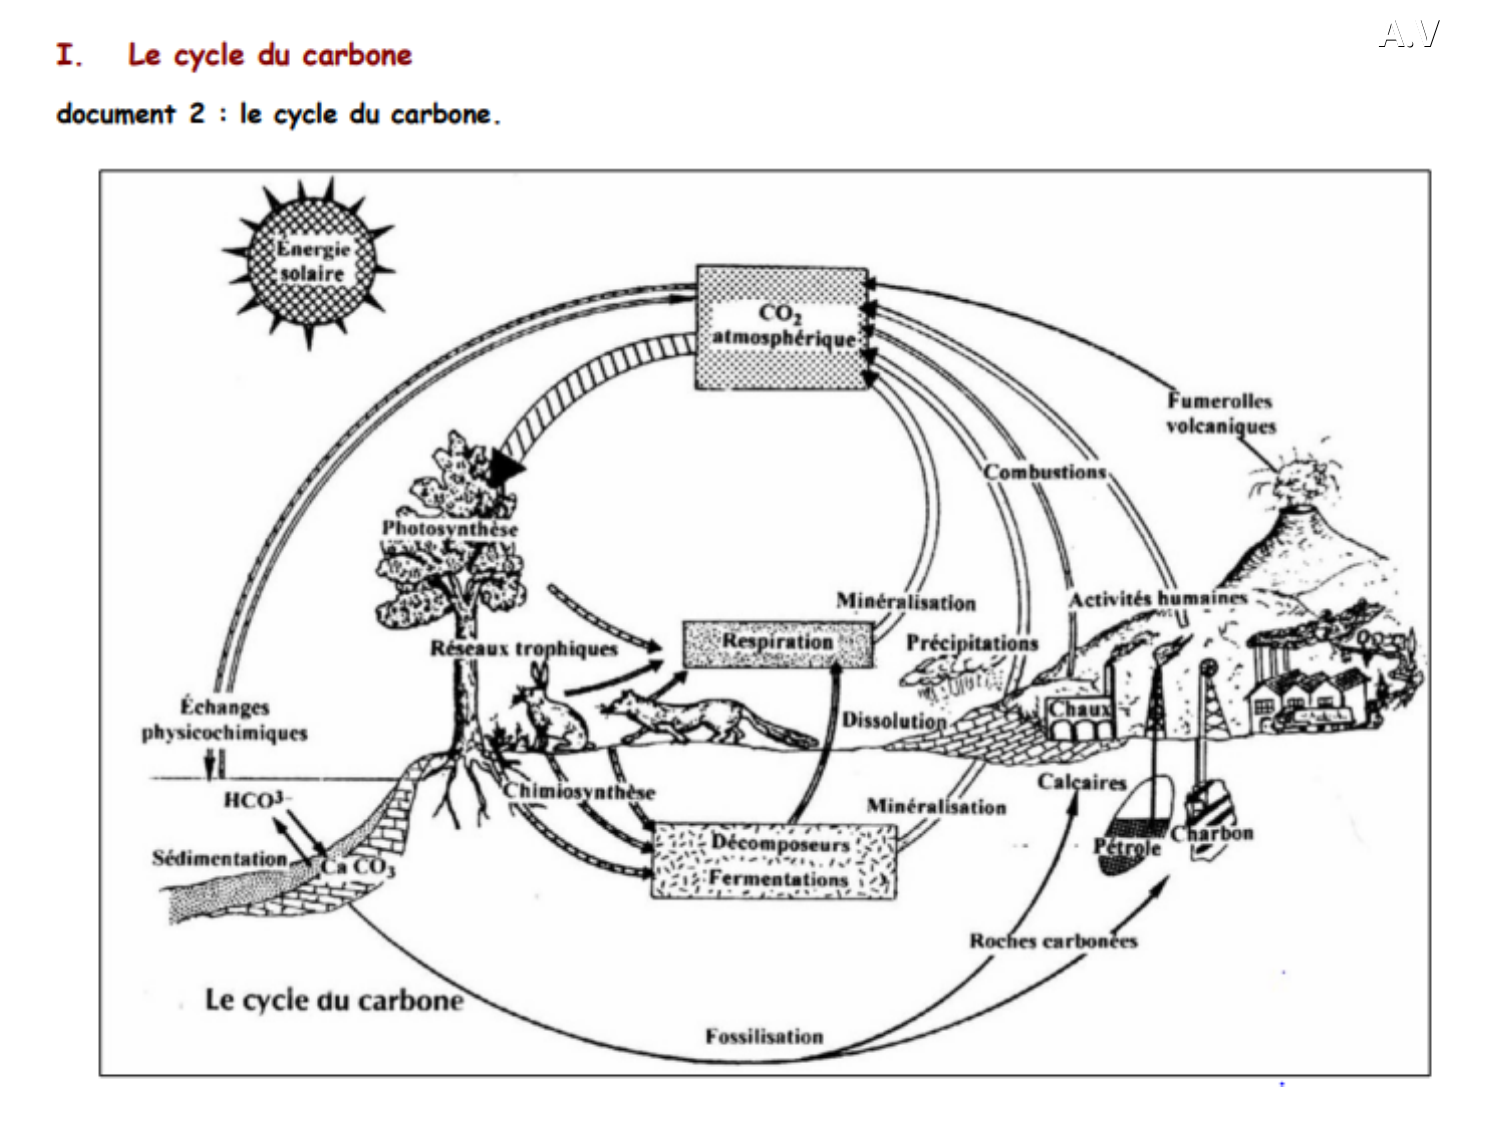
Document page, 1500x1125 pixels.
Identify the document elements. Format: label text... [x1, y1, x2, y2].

text_box A.V [1363, 1, 1488, 63]
picture [35, 35, 1454, 1087]
